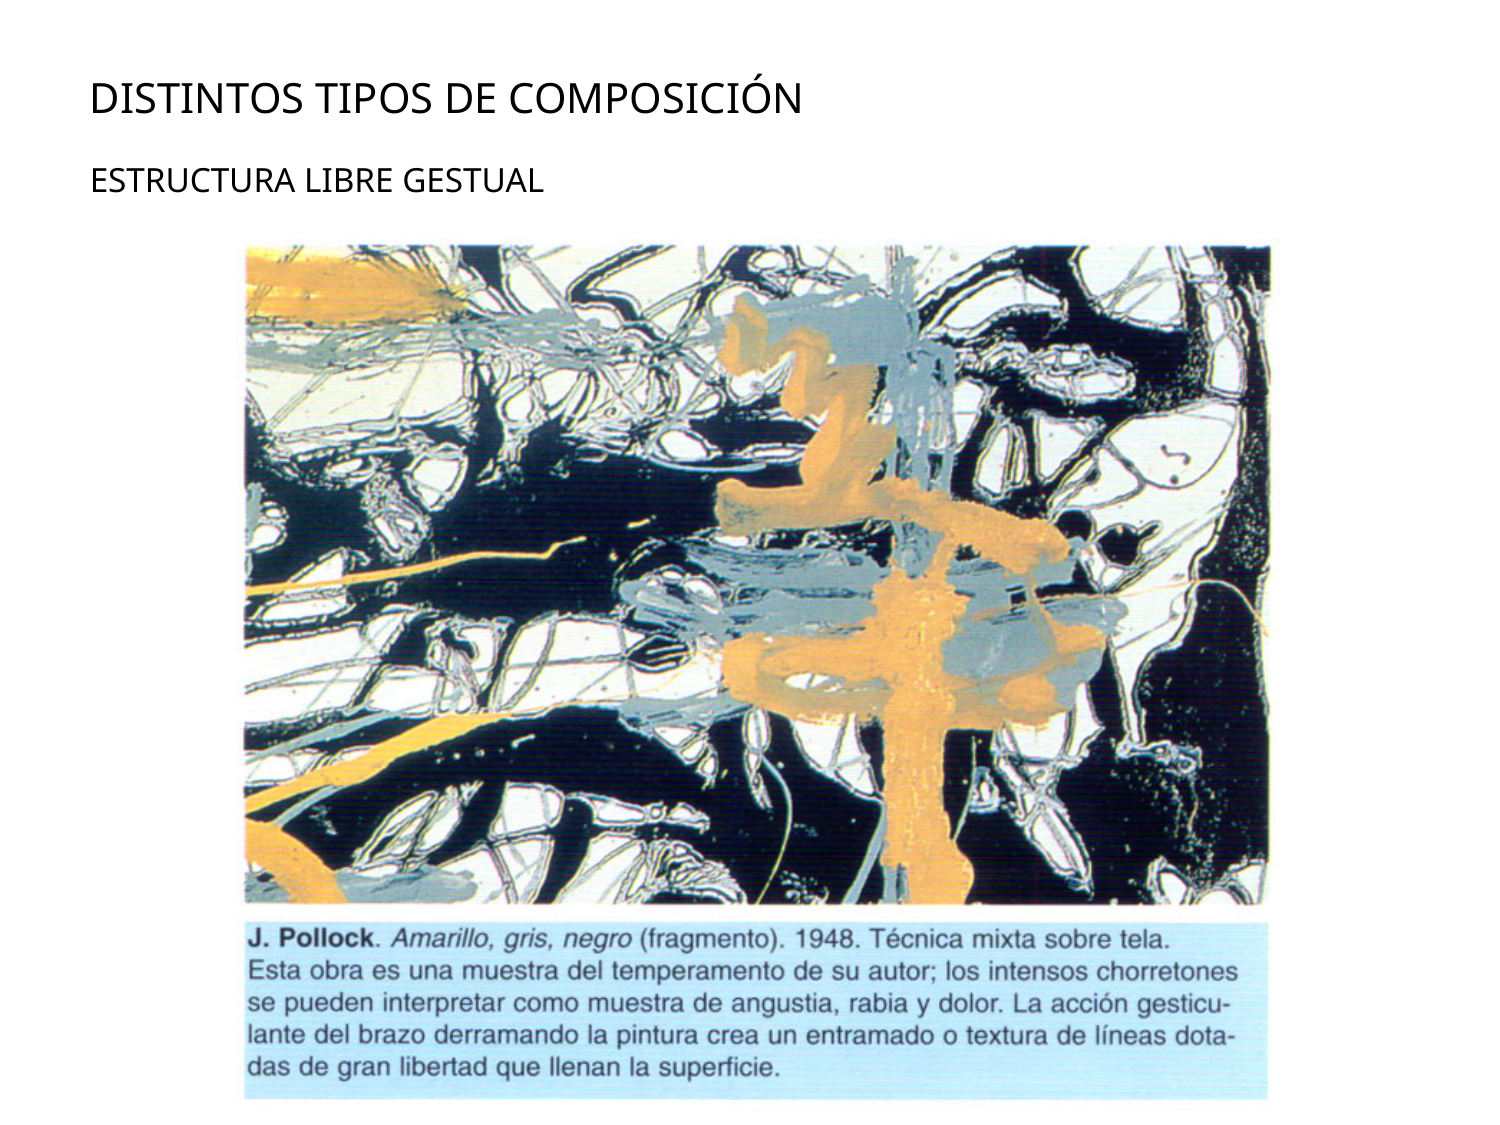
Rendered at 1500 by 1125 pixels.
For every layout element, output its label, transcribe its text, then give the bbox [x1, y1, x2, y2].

text_box DISTINTOS TIPOS DE COMPOSICIÓN ESTRUCTURA LIBRE GESTUAL [75, 45, 1425, 233]
picture [225, 216, 1288, 1125]
